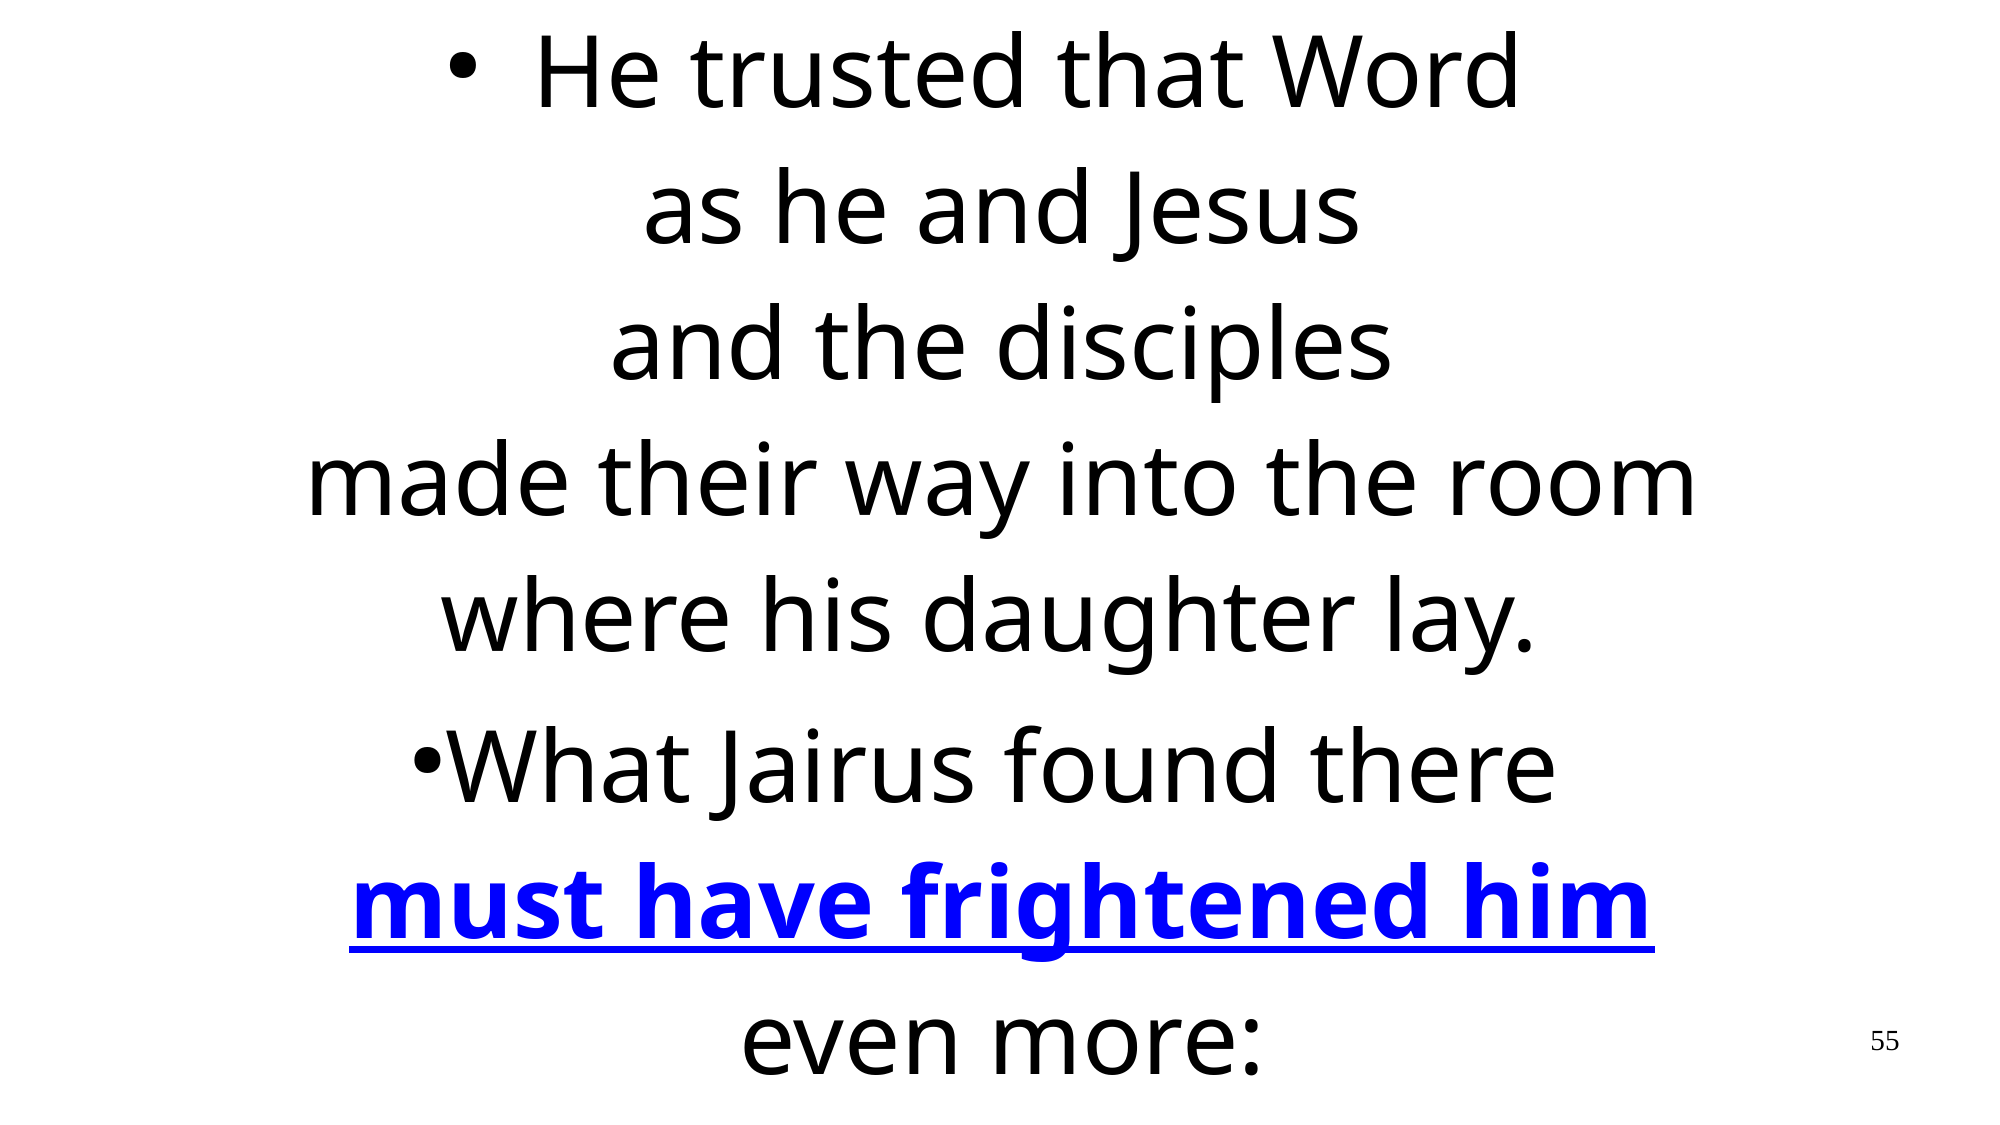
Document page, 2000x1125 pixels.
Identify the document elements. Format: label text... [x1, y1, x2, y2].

list He trusted that Word as he and Jesus and the disciples made their way into the room where his daughter lay. What Jairus found there must have frightened him even more: [0, 0, 1996, 1123]
